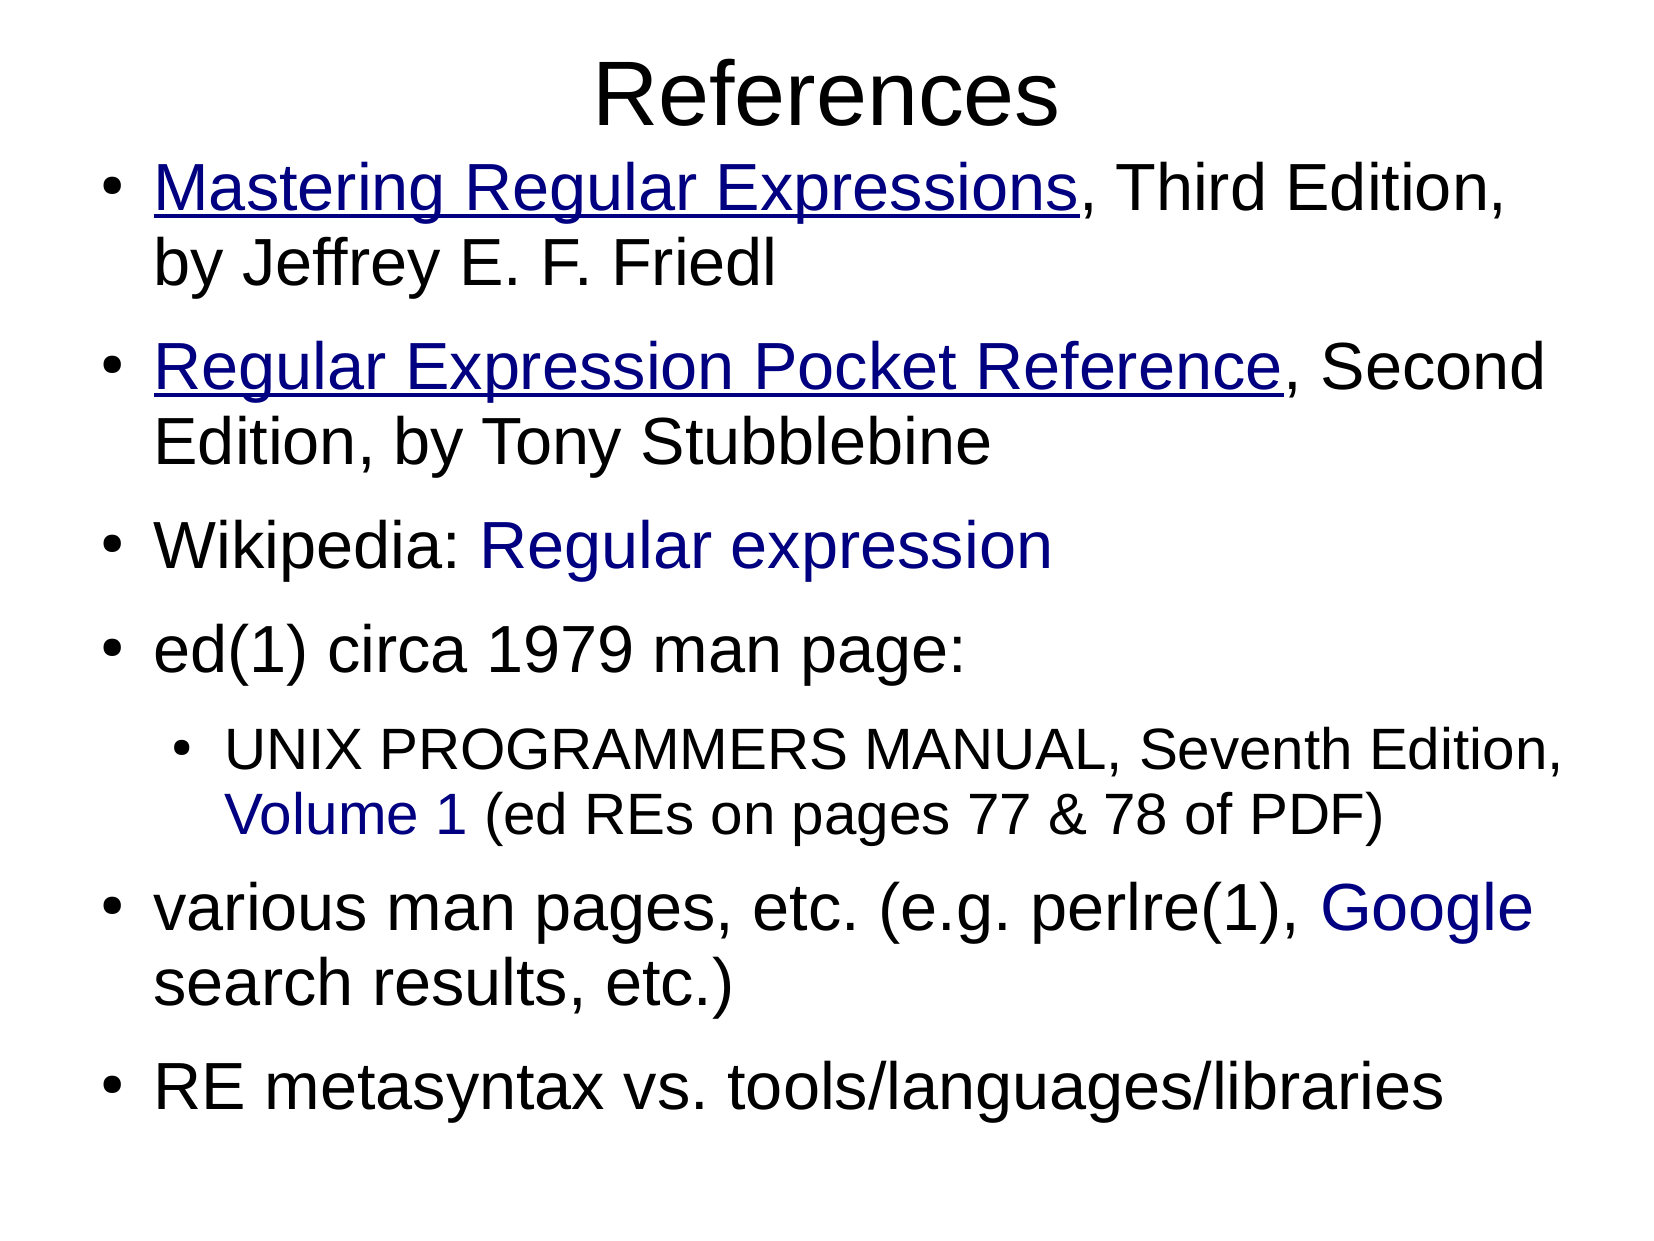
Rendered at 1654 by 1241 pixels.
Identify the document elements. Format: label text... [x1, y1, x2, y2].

title References [82, 37, 1571, 150]
list Mastering Regular Expressions, Third Edition, by Jeffrey E. F. Friedl Regular Expression Pocket Reference, Second Edition, by Tony Stubblebine Wikipedia: Regular expression ed(1) circa 1979 man page: UNIX PROGRAMMERS MANUAL, Seventh Edition, Volume 1 (ed REs on pages 77 & 78 of PDF) various man pages, etc. (e.g. perlre(1), Google search results, etc.) RE metasyntax vs. tools/languages/libraries [82, 150, 1571, 1201]
